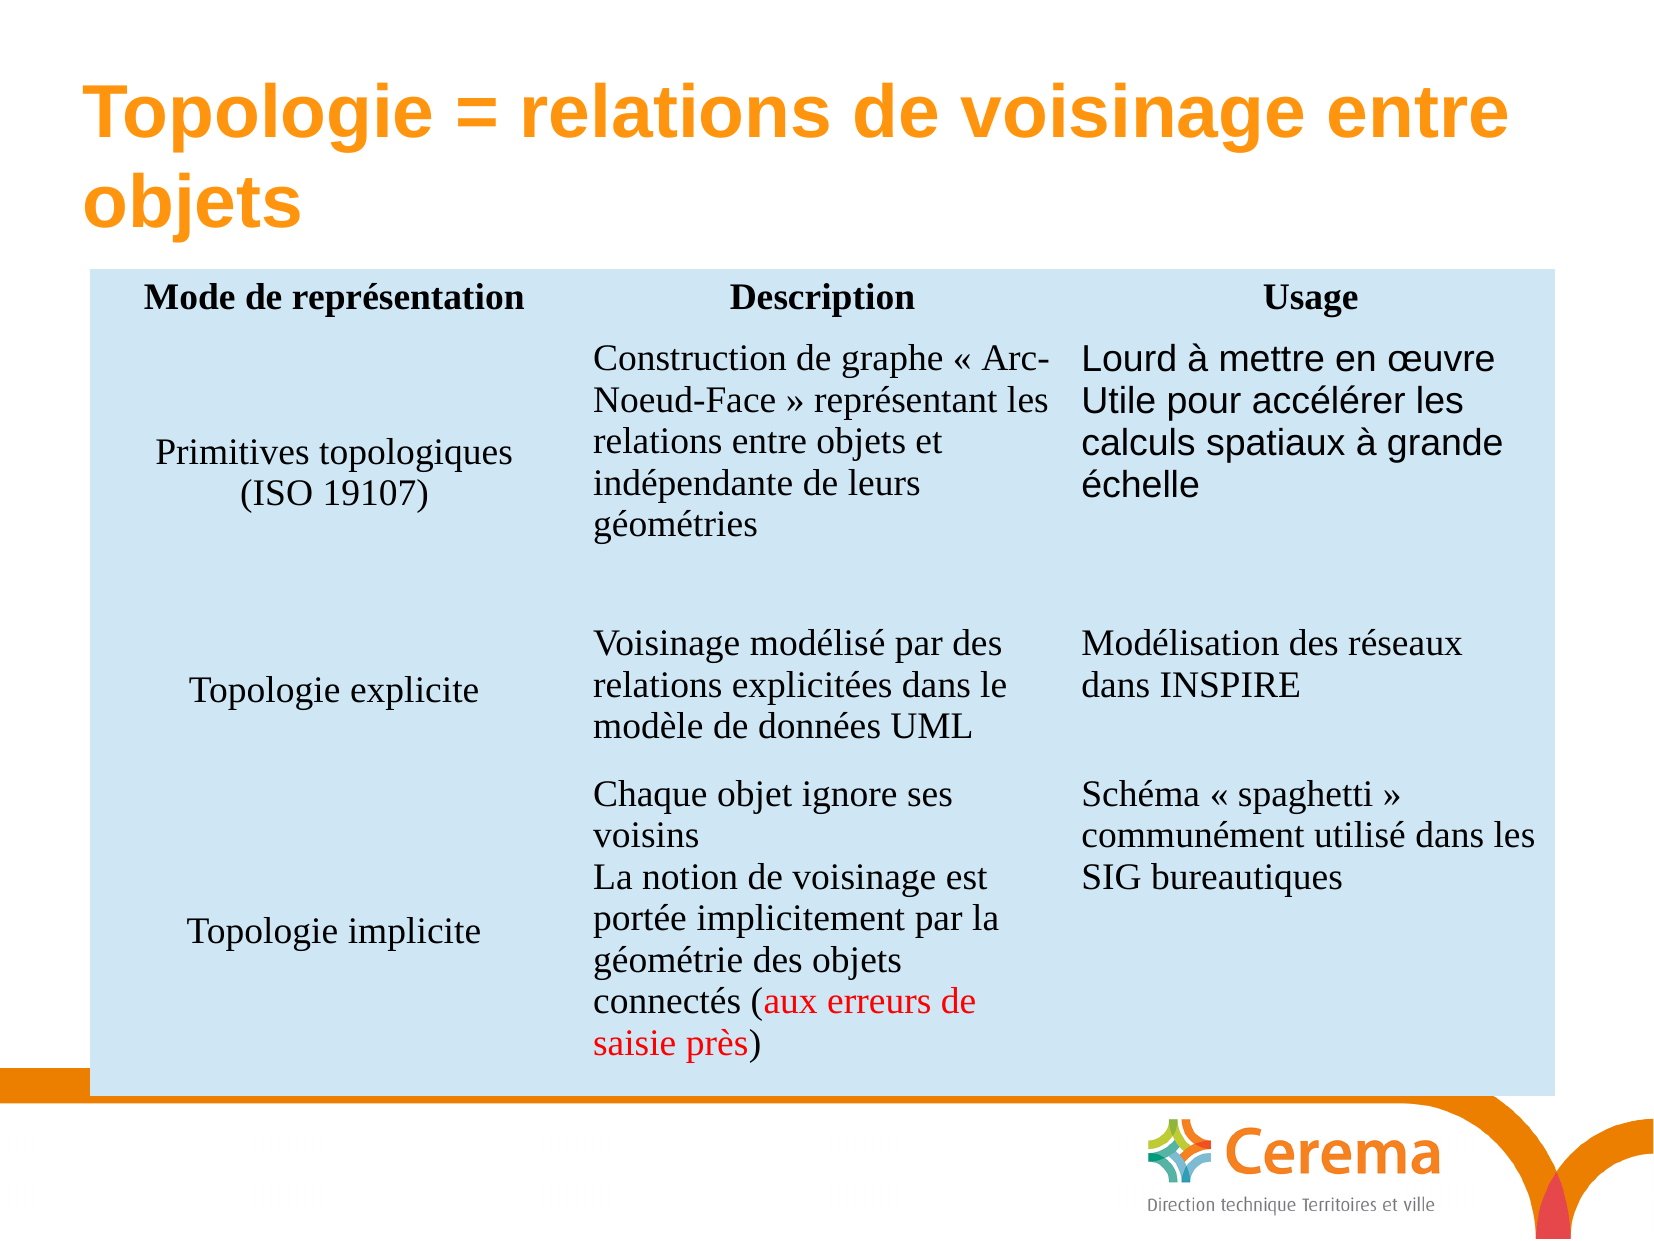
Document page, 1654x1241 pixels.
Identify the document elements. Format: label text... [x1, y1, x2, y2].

table_cell Lourd à mettre en œuvre Utile pour accélérer les calculs spatiaux à grande échelle [1067, 330, 1555, 615]
table_cell Topologie explicite [90, 615, 578, 765]
table_cell Schéma « spaghetti » communément utilisé dans les SIG bureautiques [1067, 765, 1555, 1096]
table_cell Modélisation des réseaux dans INSPIRE [1067, 615, 1555, 765]
picture [0, 1068, 1654, 1239]
table_cell Chaque objet ignore ses voisins La notion de voisinage est portée implicitement par la géométrie des objets connectés (aux erreurs de saisie près) [578, 765, 1067, 1096]
table_header Mode de représentation [90, 269, 578, 330]
table_cell Topologie implicite [90, 765, 578, 1096]
table_header Usage [1067, 269, 1555, 330]
table_cell Construction de graphe « Arc-Noeud-Face » représentant les relations entre objets et indépendante de leurs géométries [578, 330, 1067, 615]
table_cell Primitives topologiques (ISO 19107) [90, 330, 578, 615]
table_cell Voisinage modélisé par des relations explicitées dans le modèle de données UML [578, 615, 1067, 765]
table_header Description [578, 269, 1067, 330]
title Topologie = relations de voisinage entre objets [82, 49, 1571, 257]
